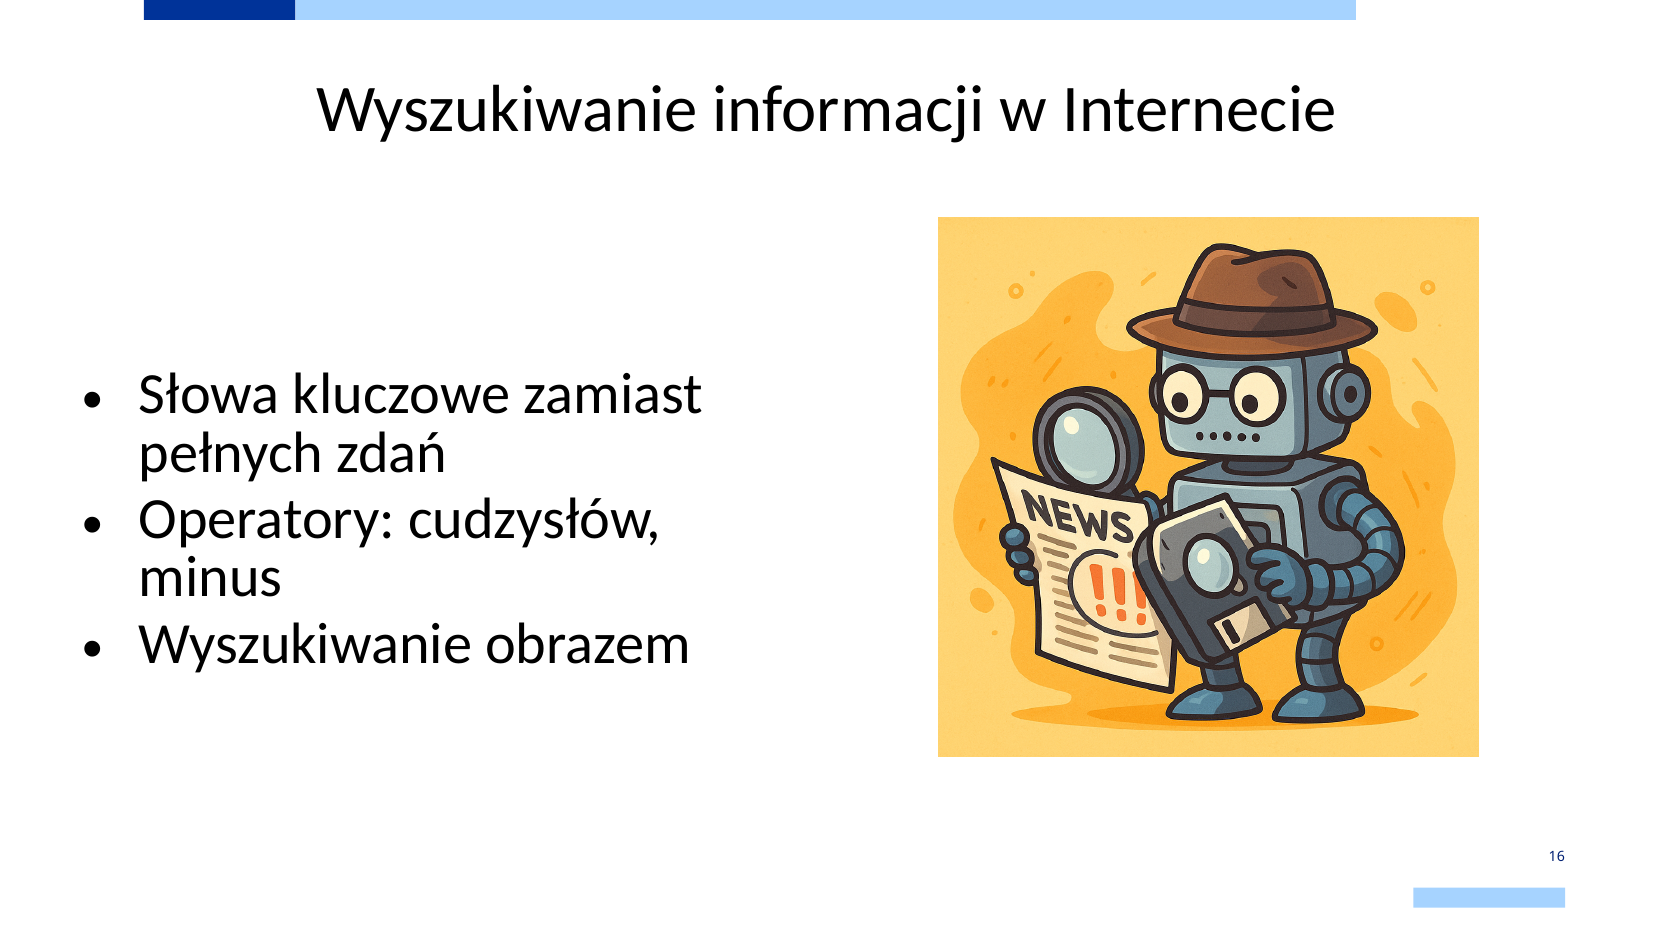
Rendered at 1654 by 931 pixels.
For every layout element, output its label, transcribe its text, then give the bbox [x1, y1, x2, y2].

title Wyszukiwanie informacji w Internecie [82, 37, 1571, 193]
list Słowa kluczowe zamiast pełnych zdań Operatory: cudzysłów, minus Wyszukiwanie obrazem [82, 217, 809, 758]
picture [938, 217, 1479, 758]
